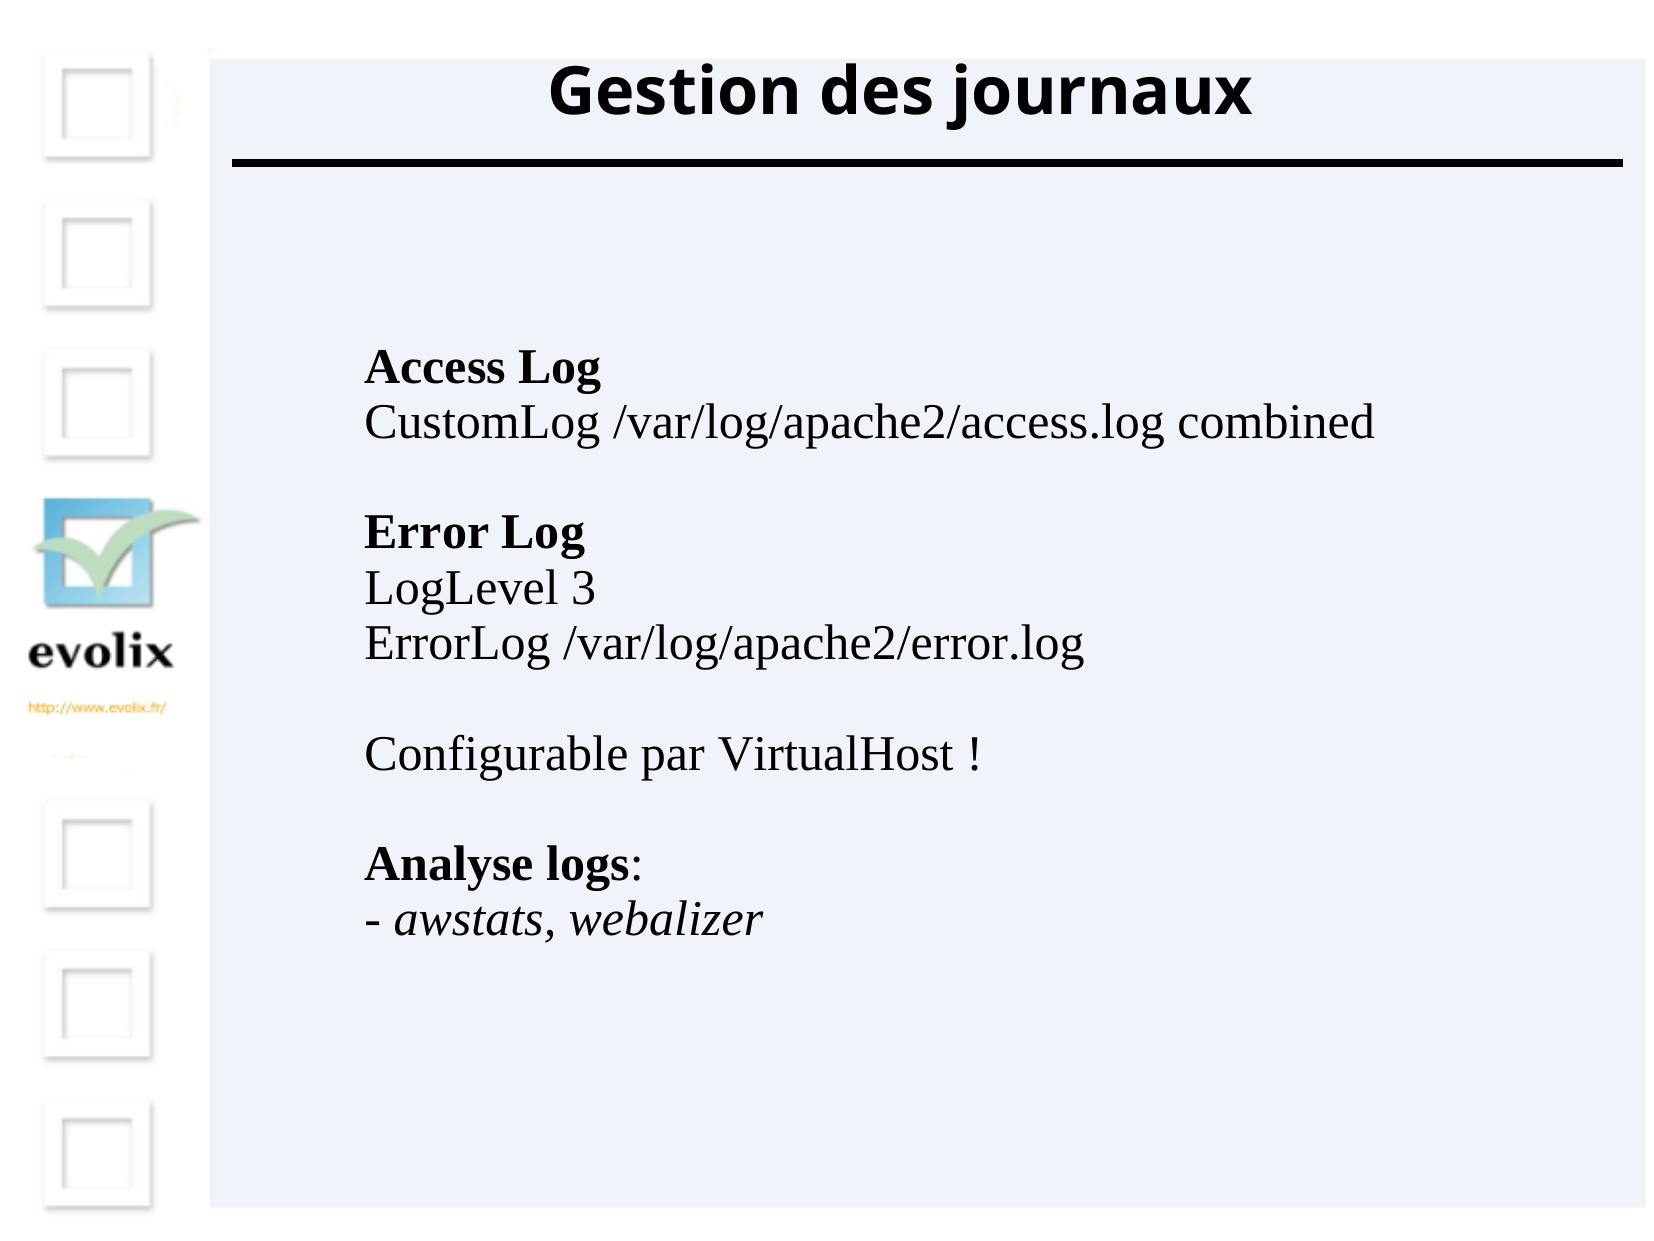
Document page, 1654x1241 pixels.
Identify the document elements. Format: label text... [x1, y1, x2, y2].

title Gestion des journaux [413, 0, 1388, 178]
picture [0, 49, 1654, 1218]
subtitle Access Log CustomLog /var/log/apache2/access.log combined Error Log LogLevel 3 ErrorLog /var/log/apache2/error.log Configurable par VirtualHost ! Analyse logs: - awstats, webalizer [289, 297, 1486, 1118]
